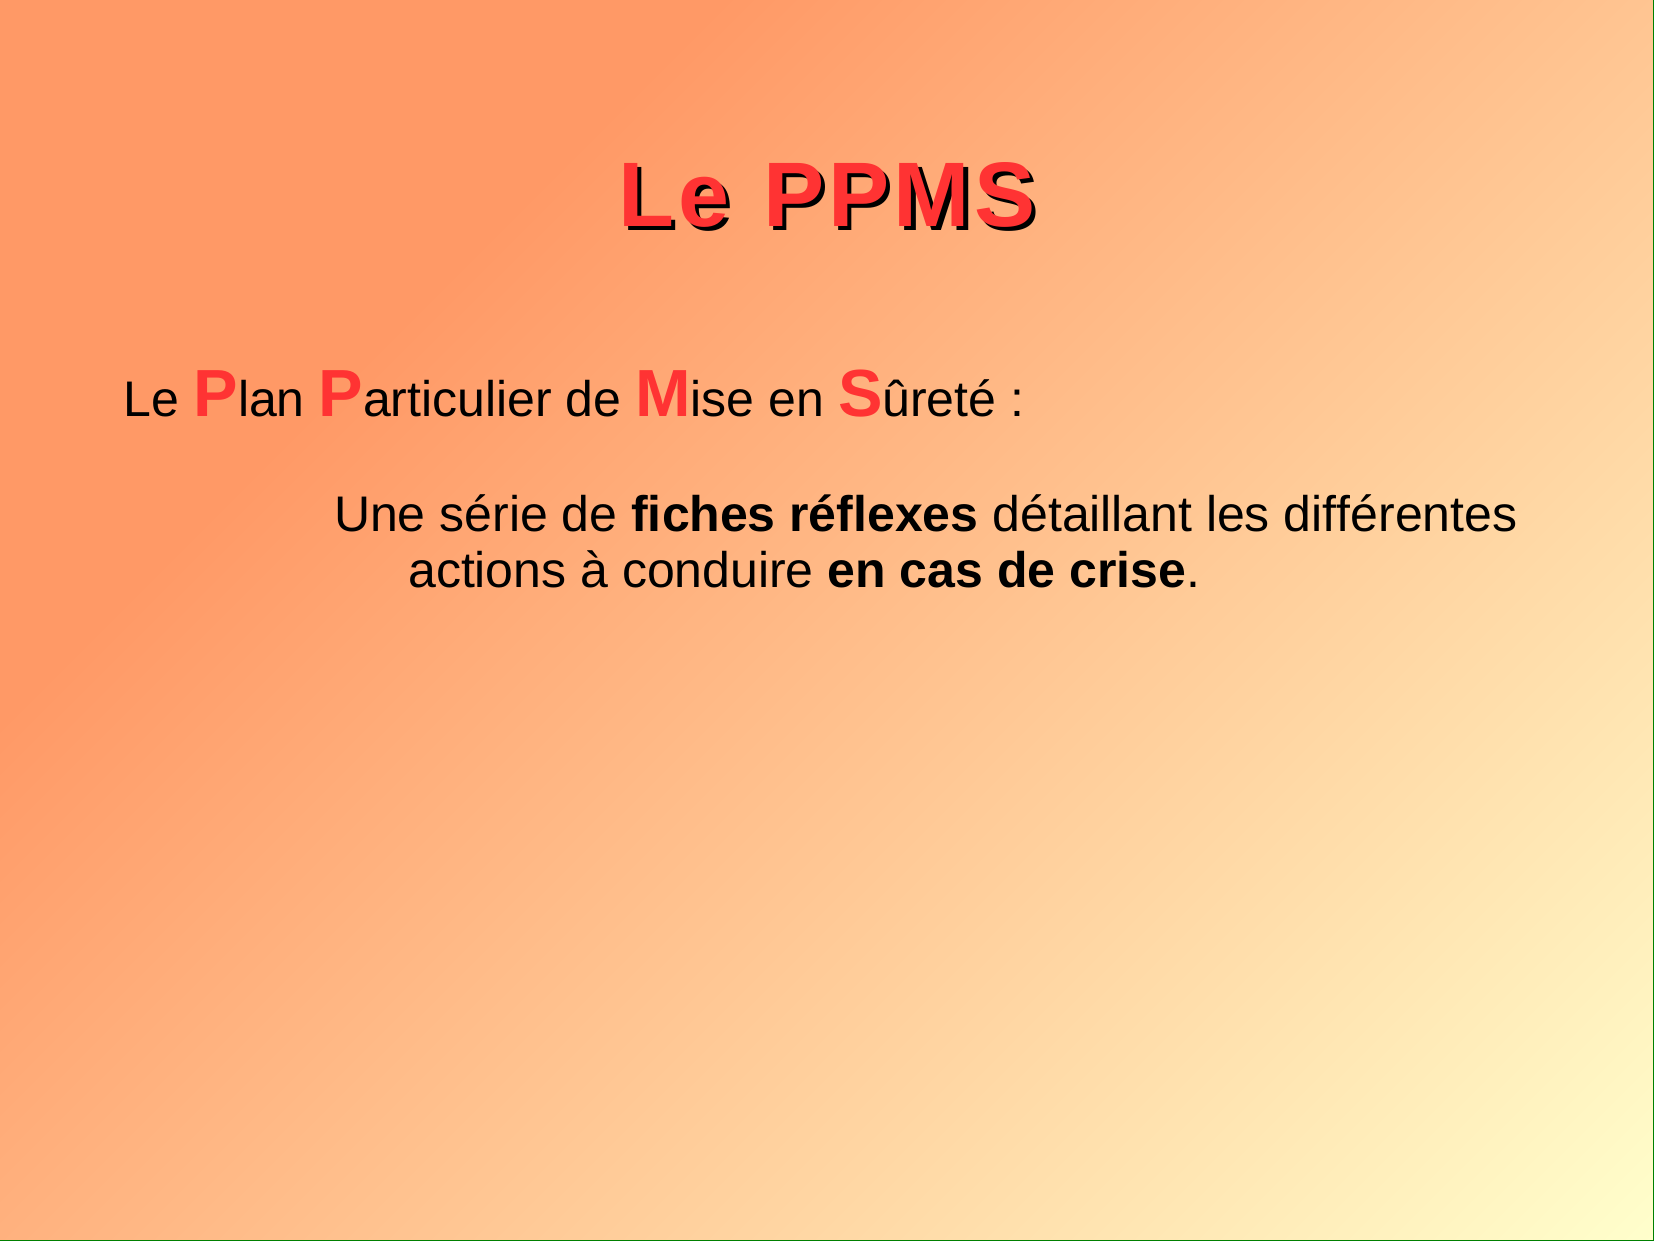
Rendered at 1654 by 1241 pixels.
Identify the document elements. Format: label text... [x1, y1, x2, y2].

text_box [0, 0, 1654, 1241]
text_box Le Plan Particulier de Mise en Sûreté : Une série de fiches réflexes détaillant les différentes actions à conduire en cas de crise. [118, 348, 1565, 606]
title Le PPMS [121, 91, 1534, 299]
